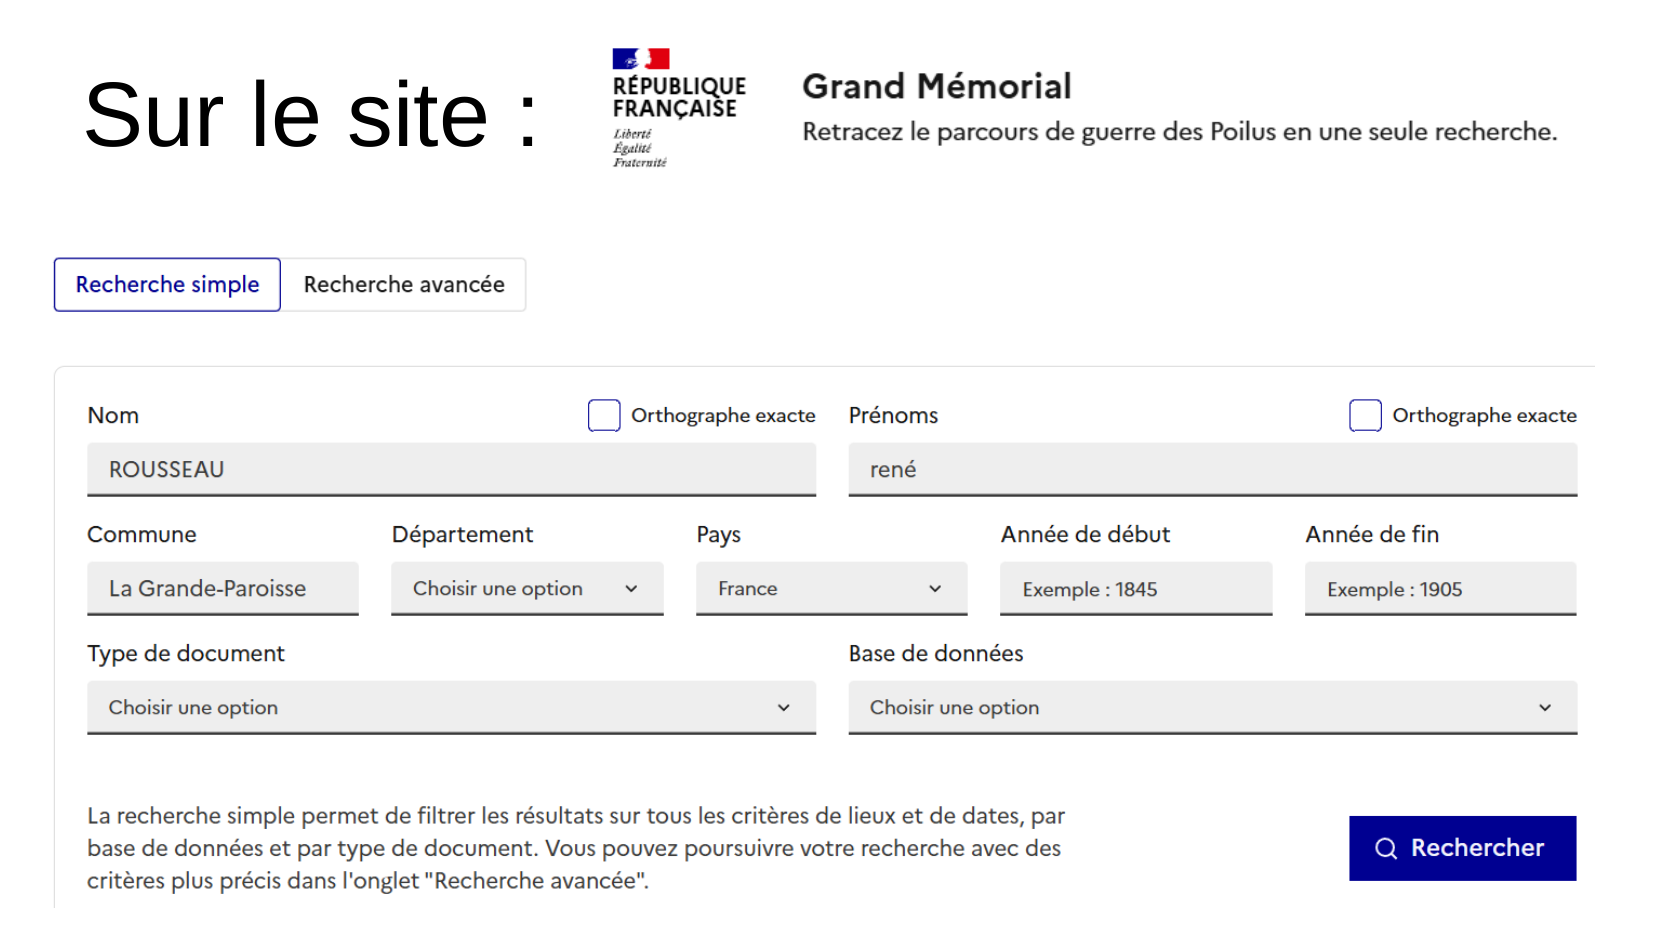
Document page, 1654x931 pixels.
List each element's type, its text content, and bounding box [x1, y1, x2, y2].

picture [573, 29, 1595, 189]
picture [29, 236, 1595, 908]
title Sur le site : [82, 37, 1571, 193]
